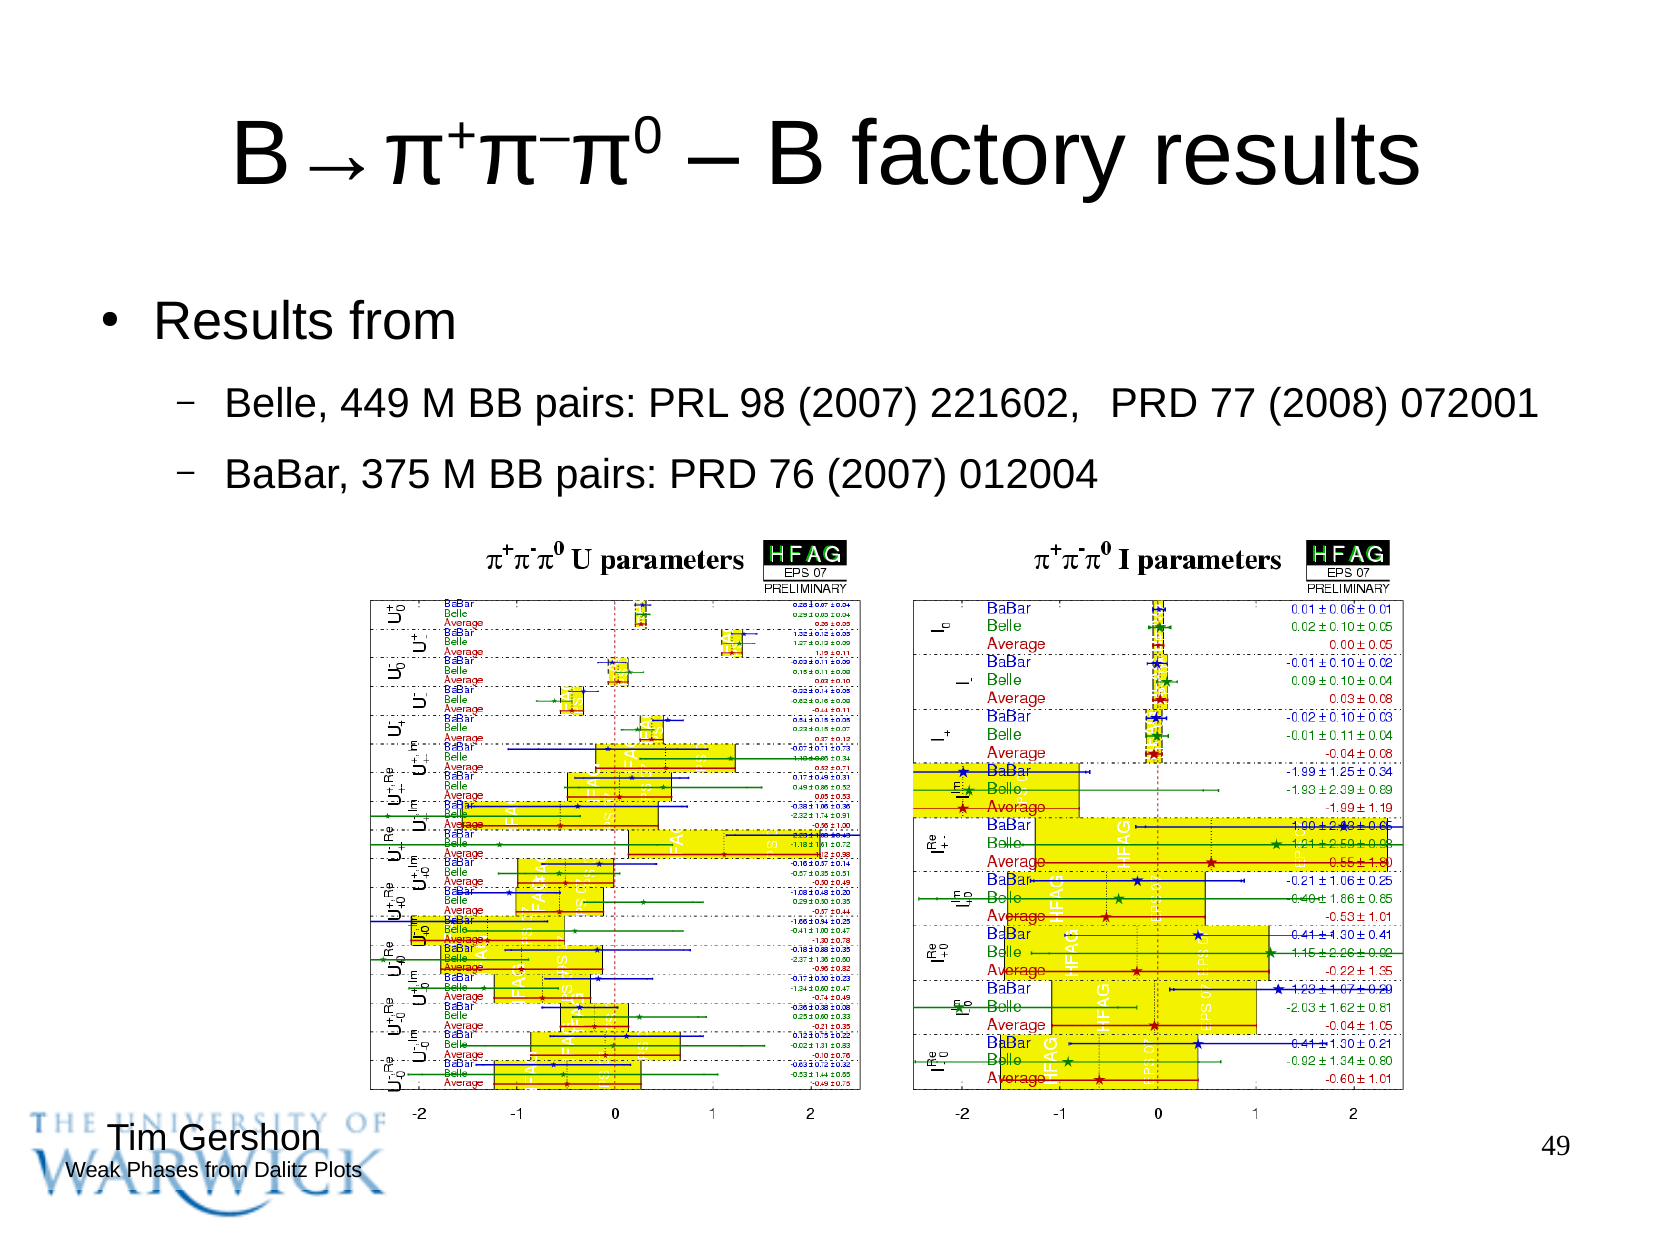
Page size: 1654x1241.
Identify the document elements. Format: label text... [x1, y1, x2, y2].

picture [900, 497, 1415, 1140]
picture [19, 497, 872, 1232]
title B→π+π–π0 – B factory results [82, 56, 1571, 250]
text_box Tim Gershon Weak Phases from Dalitz Plots [45, 1108, 383, 1190]
list Results from Belle, 449 M BB pairs: PRL 98 (2007) 221602, PRD 77 (2008) 072001 BaBar, 375 M BB pairs: PRD 76 (2007) 012004 [82, 290, 1571, 1094]
